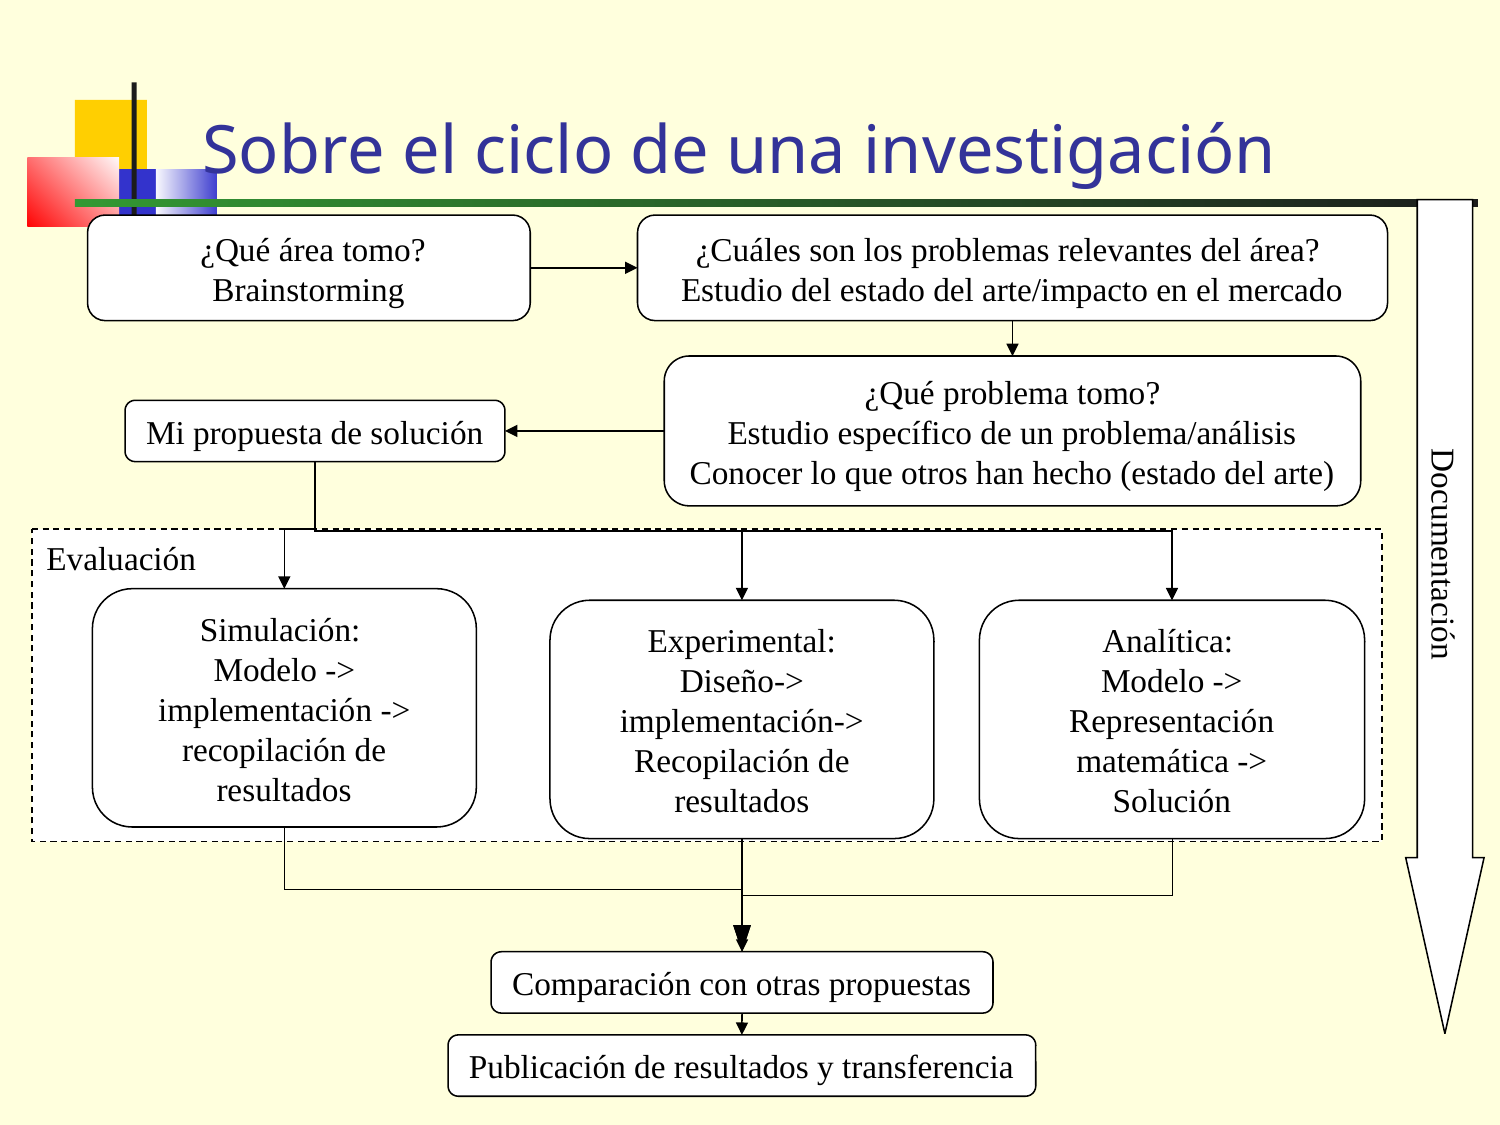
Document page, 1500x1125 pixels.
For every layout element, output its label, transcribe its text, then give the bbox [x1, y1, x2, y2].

text_box Evaluación [316, 529, 1382, 842]
text_box Documentación [1405, 199, 1485, 1034]
text_box Simulación: Modelo -> implementación -> recopilación de resultados [92, 588, 477, 828]
title Sobre el ciclo de una investigación [187, 37, 1466, 201]
text_box Evaluación [743, 532, 1172, 842]
text_box Evaluación [31, 529, 284, 842]
text_box ¿Cuáles son los problemas relevantes del área? Estudio del estado del arte/impacto en el mercado [637, 215, 1388, 321]
text_box Comparación con otras propuestas [491, 951, 994, 1014]
text_box Analítica: Modelo -> Representación matemática -> Solución [979, 600, 1365, 839]
text_box Publicación de resultados y transferencia [448, 1034, 1036, 1097]
text_box Experimental: Diseño-> implementación-> Recopilación de resultados [549, 600, 934, 839]
text_box ¿Qué problema tomo? Estudio específico de un problema/análisis Conocer lo que otros han hecho (estado del arte) [664, 355, 1361, 506]
text_box Evaluación [285, 530, 741, 842]
text_box ¿Qué área tomo?Brainstorming [87, 215, 531, 321]
text_box Mi propuesta de solución [125, 400, 505, 462]
